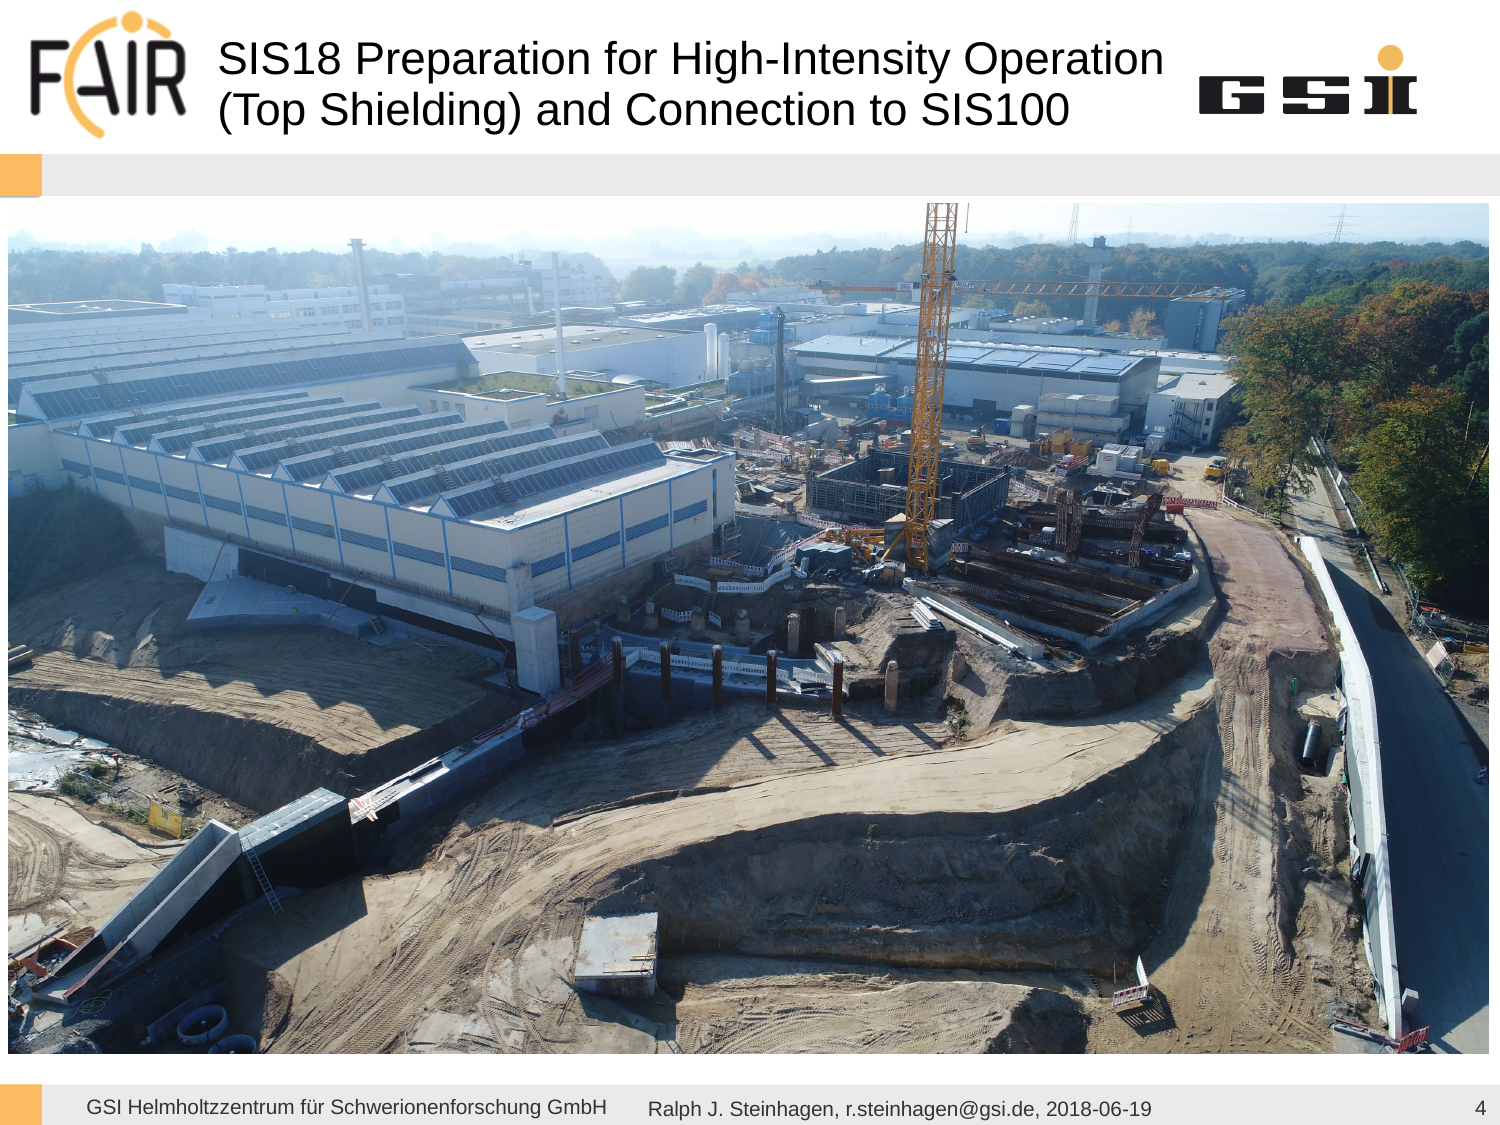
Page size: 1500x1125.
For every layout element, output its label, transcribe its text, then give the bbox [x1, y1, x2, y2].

title SIS18 Preparation for High-Intensity Operation (Top Shielding) and Connection to SIS100 [217, 20, 1182, 147]
picture [8, 203, 1489, 1054]
picture [30, 9, 187, 141]
picture [1197, 42, 1419, 117]
